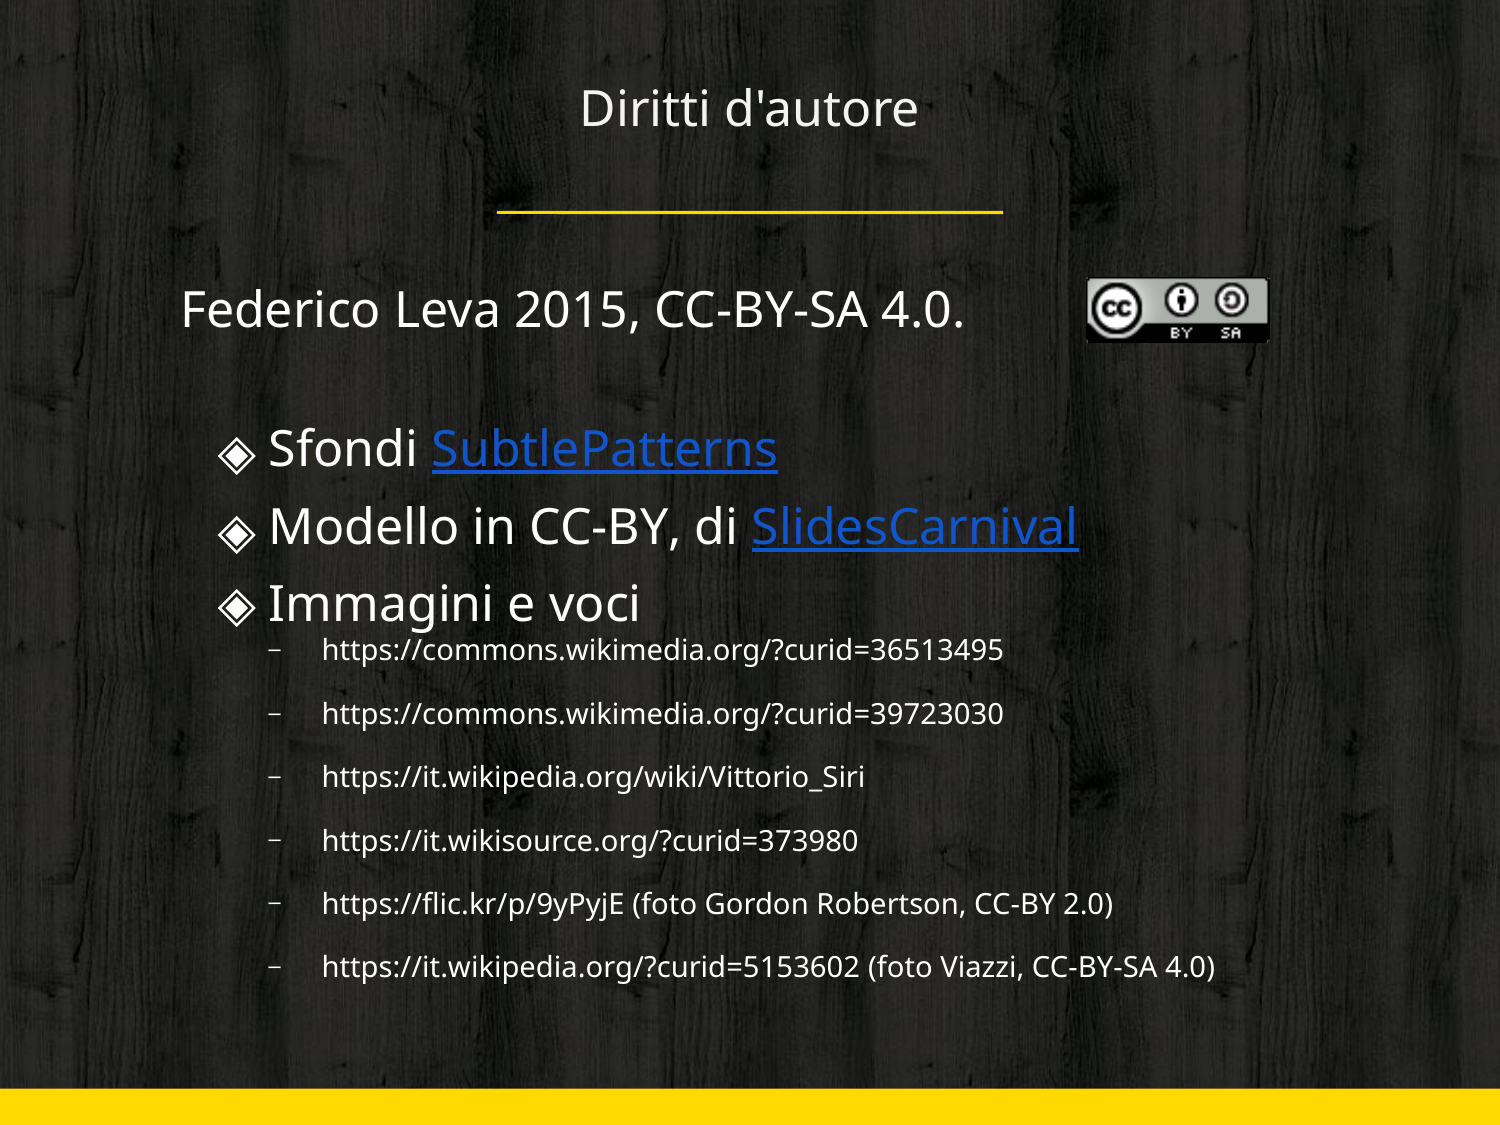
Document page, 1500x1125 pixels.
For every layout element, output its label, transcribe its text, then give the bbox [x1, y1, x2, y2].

picture [0, 0, 1500, 1088]
title Diritti d'autore [75, 0, 1425, 213]
list Federico Leva 2015, CC-BY-SA 4.0. Sfondi SubtlePatterns Modello in CC-BY, di SlidesCarnival Immagini e voci https://commons.wikimedia.org/?curid=36513495 https://commons.wikimedia.org/?curid=39723030 https://it.wikipedia.org/wiki/Vittorio_Siri https://it.wikisource.org/?curid=373980 https://flic.kr/p/9yPyjE (foto Gordon Robertson, CC-BY 2.0) https://it.wikipedia.org/?curid=5153602 (foto Viazzi, CC-BY-SA 4.0) [164, 262, 1335, 1056]
